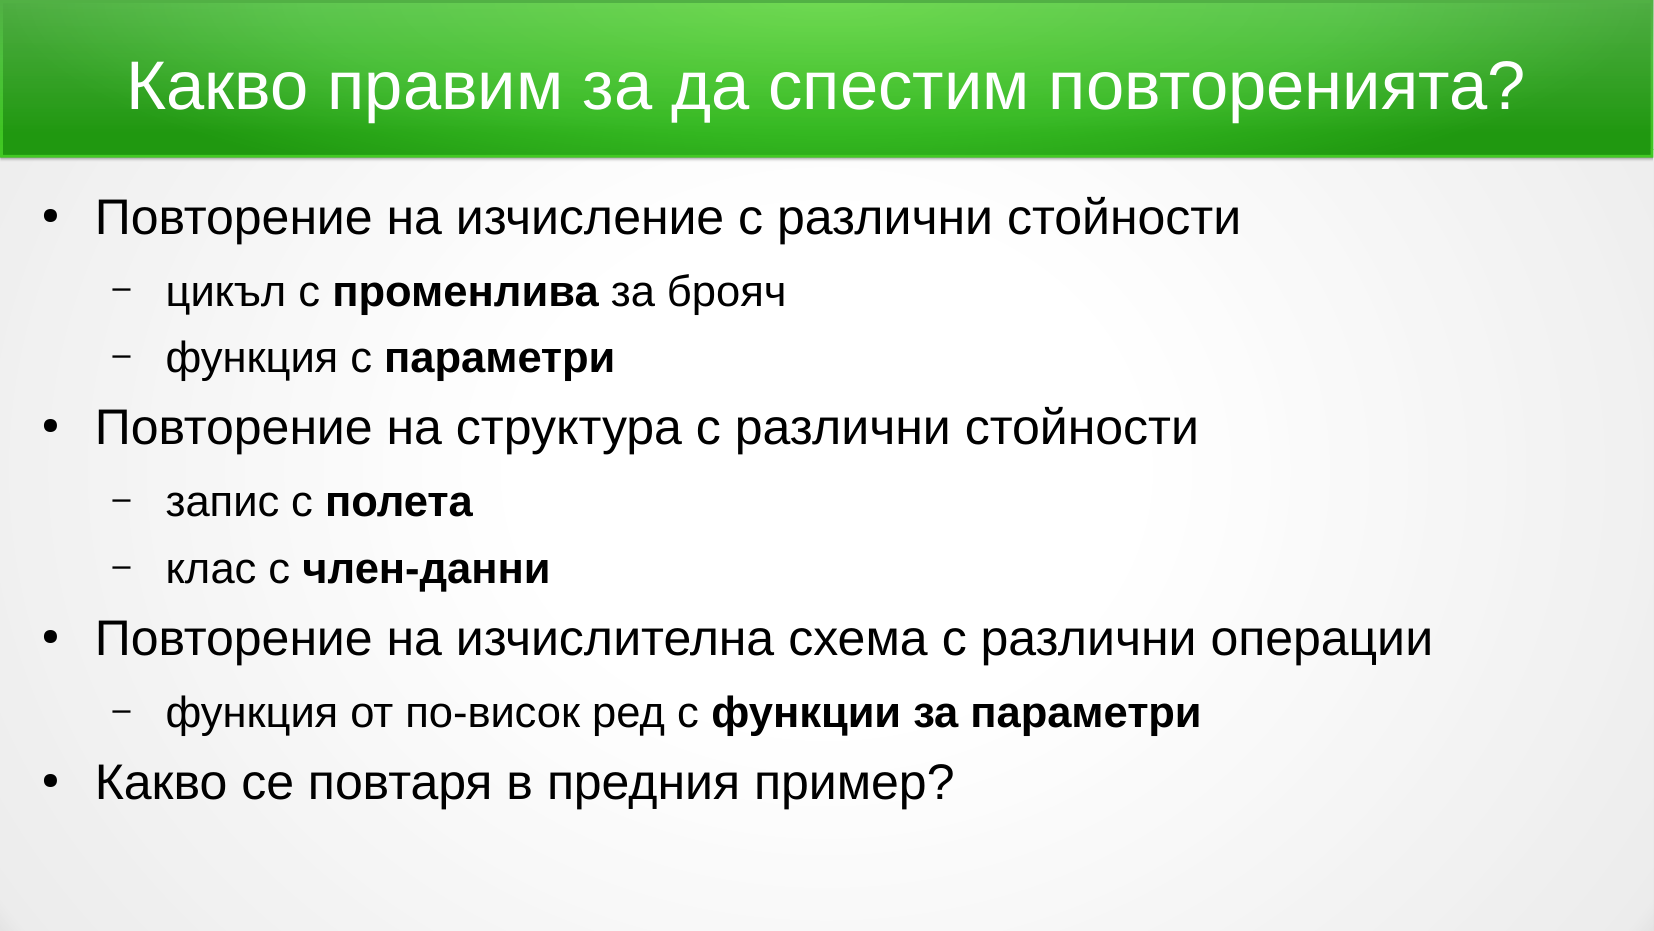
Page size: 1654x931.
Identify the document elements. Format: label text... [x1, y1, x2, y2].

title Какво правим за да спестим повторенията? [82, 37, 1571, 135]
list Повторение на изчисление с различни стойности цикъл с променлива за брояч функция с параметри Повторение на структура с различни стойности запис с полета клас с член-данни Повторение на изчислителна схема с различни операции функция от по-висок ред с функции за параметри Какво се повтаря в предния пример? [23, 188, 1619, 898]
